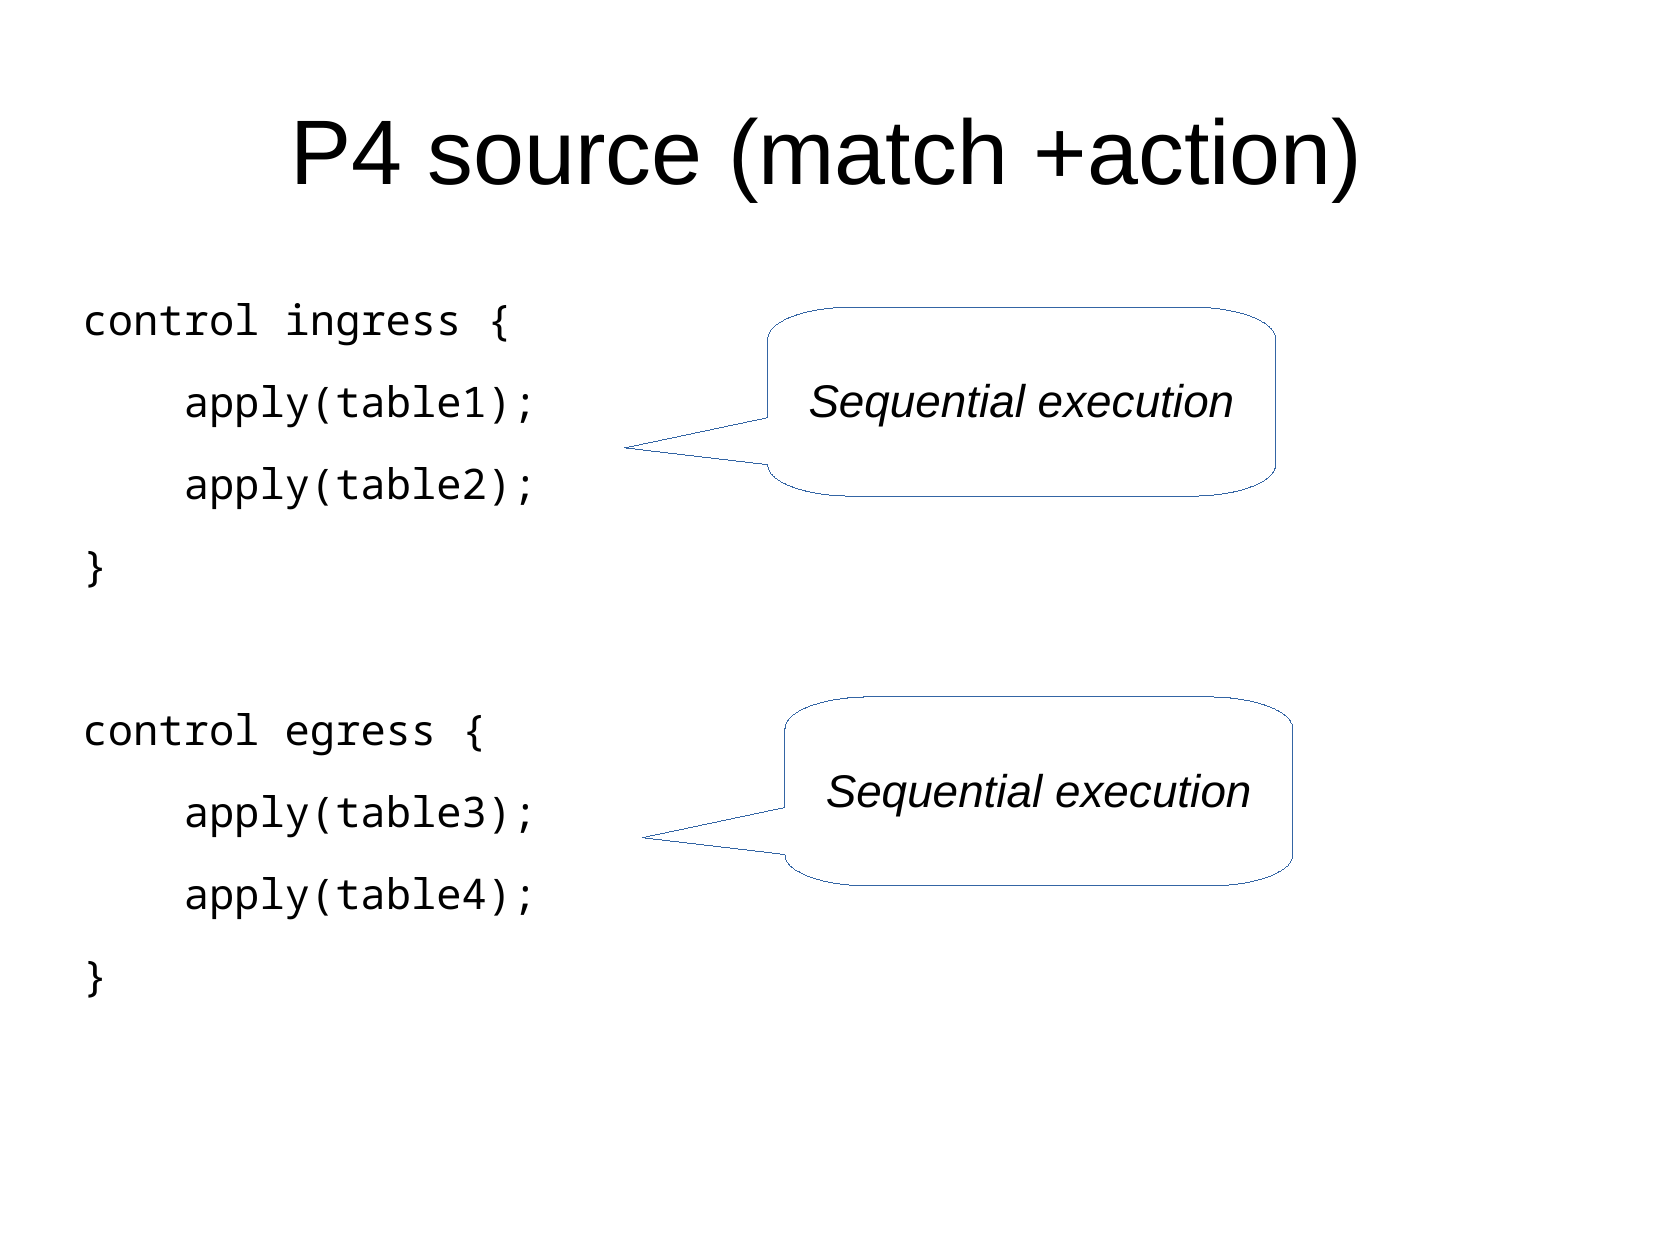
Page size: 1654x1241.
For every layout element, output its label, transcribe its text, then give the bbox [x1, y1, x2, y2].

title P4 source (match +action) [82, 49, 1571, 257]
text_box Sequential execution [624, 307, 1276, 497]
list control ingress { apply(table1); apply(table2); } control egress { apply(table3); apply(table4); } [82, 290, 1571, 1010]
text_box Sequential execution [642, 696, 1293, 886]
